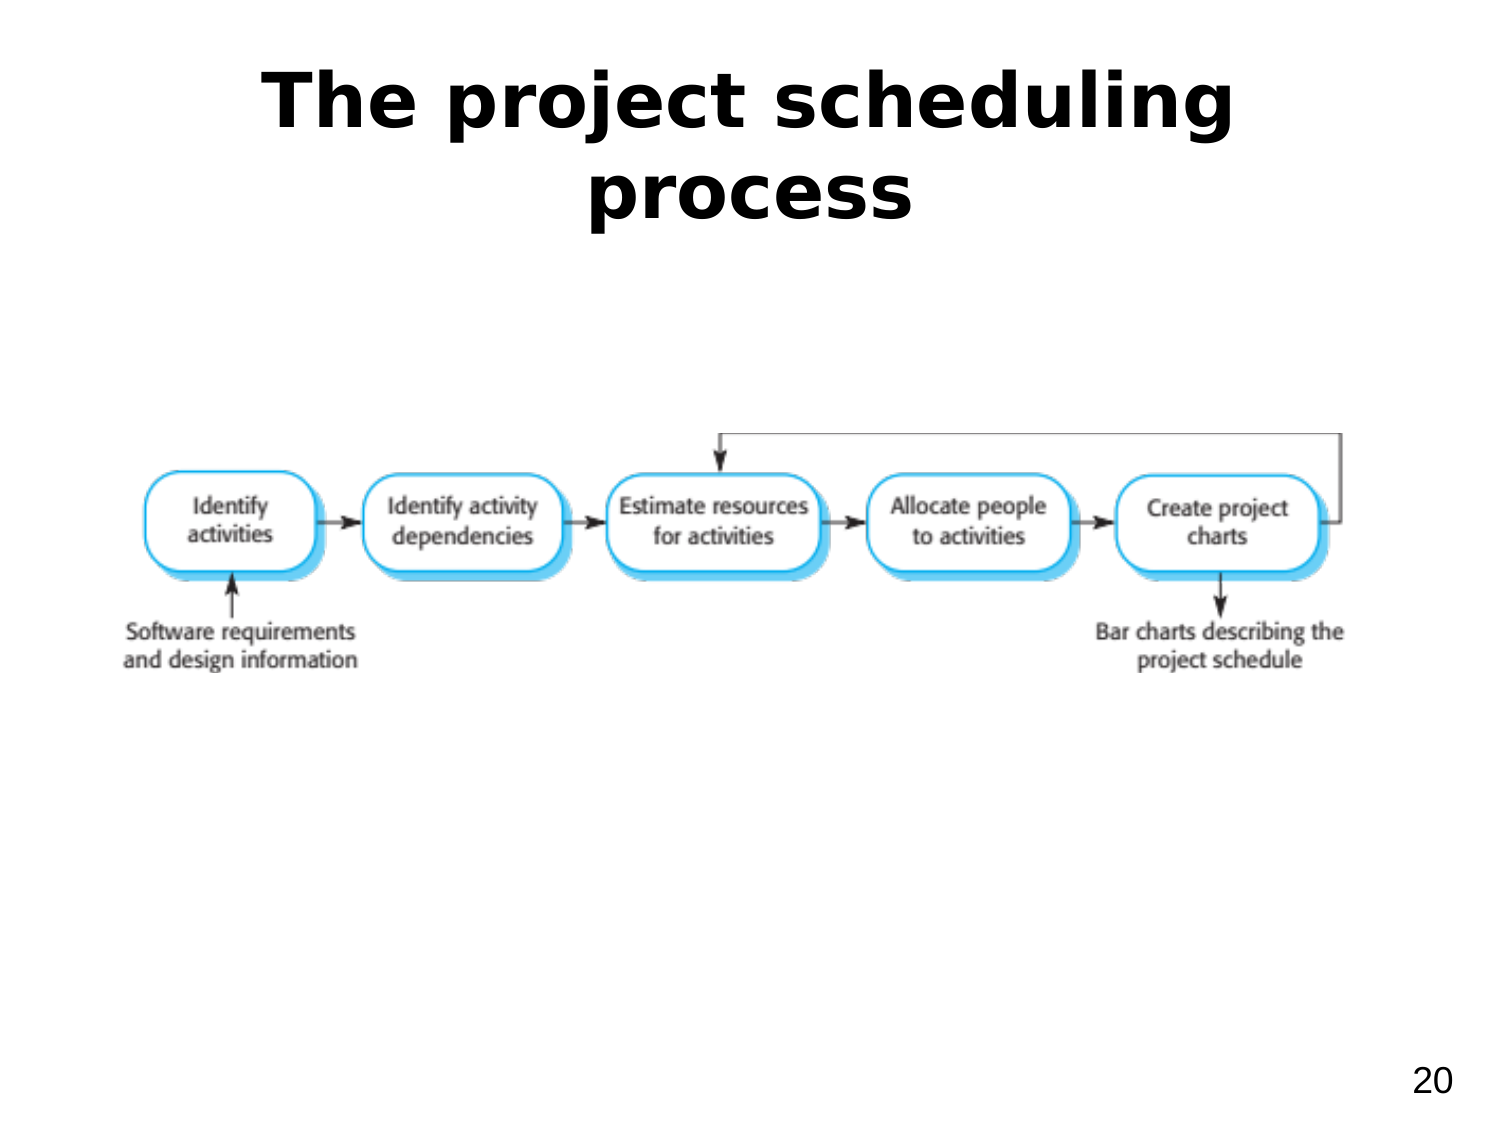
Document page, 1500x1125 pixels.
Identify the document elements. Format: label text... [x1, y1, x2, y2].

picture [109, 433, 1356, 673]
title The project scheduling process [75, 44, 1425, 177]
